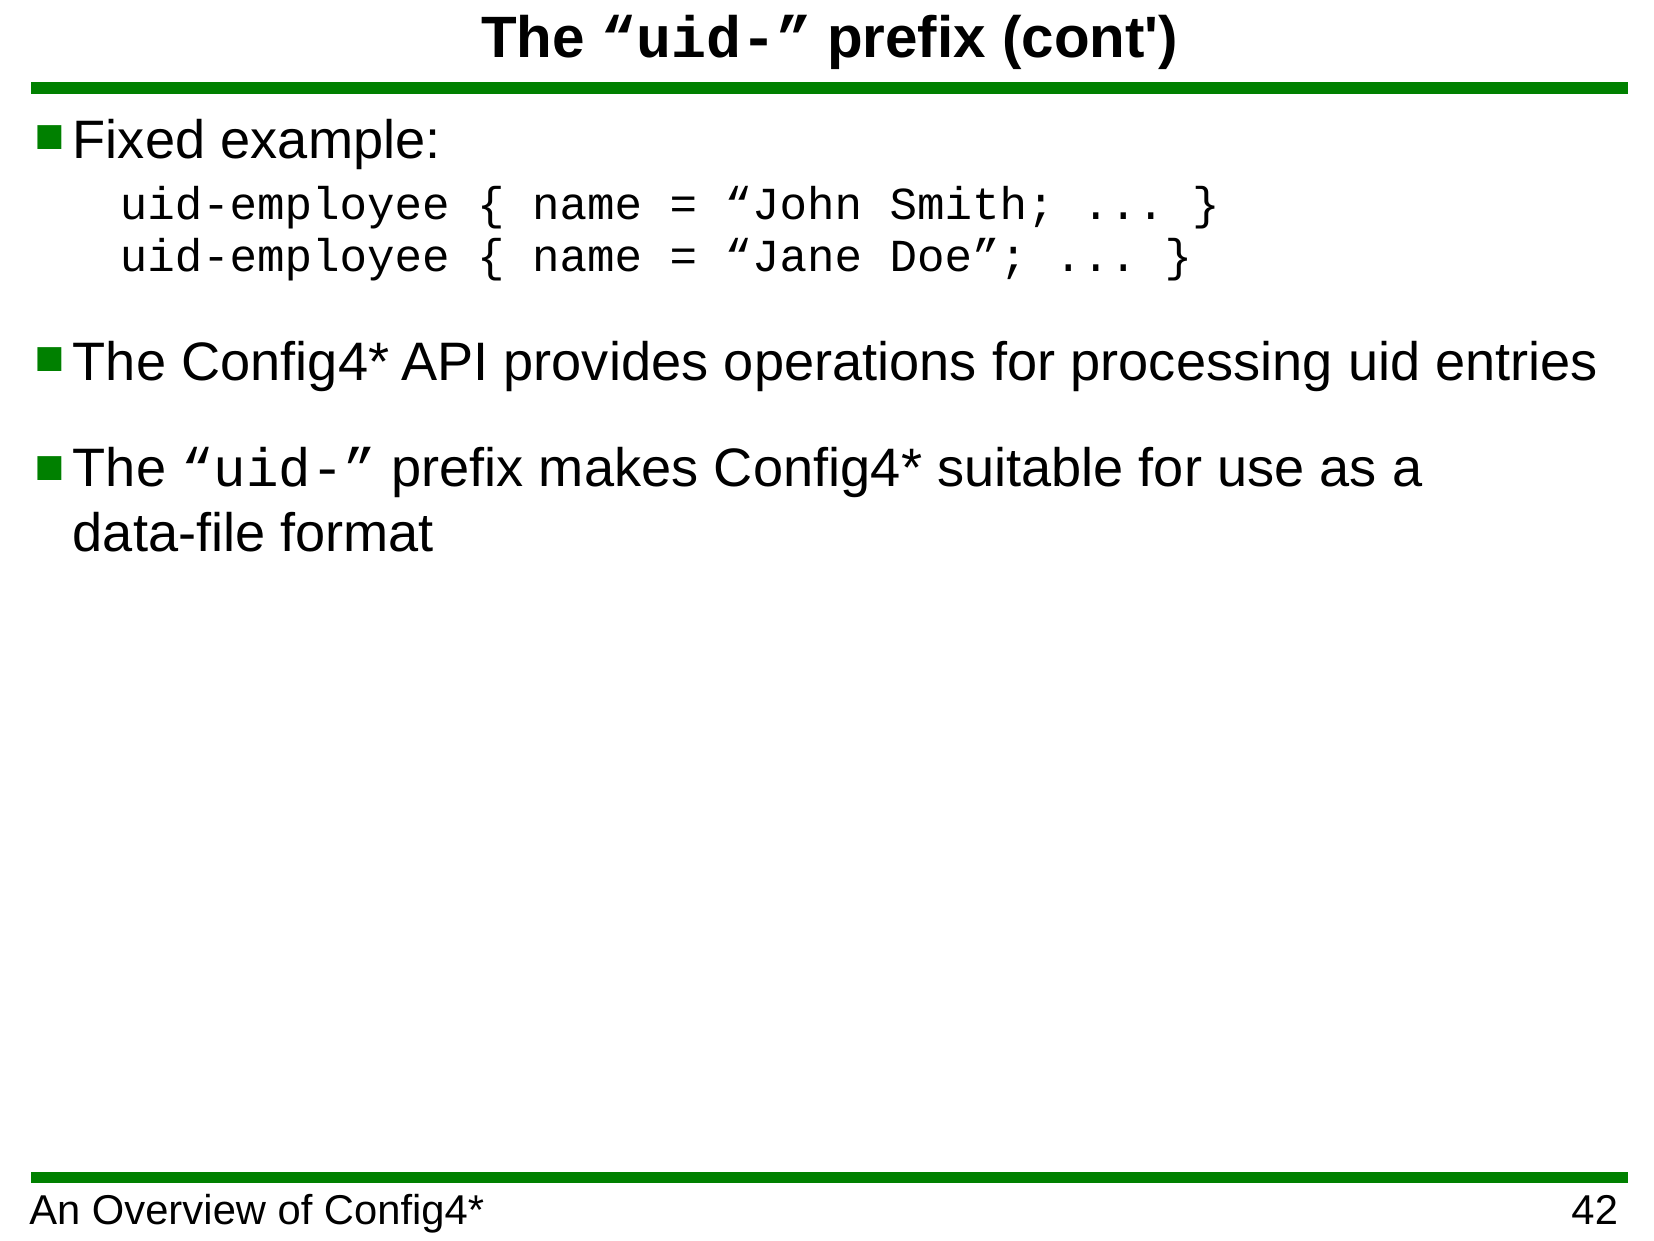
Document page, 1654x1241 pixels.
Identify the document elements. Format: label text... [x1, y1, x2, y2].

title The “uid-” prefix (cont') [31, 4, 1629, 75]
list Fixed example: uid-employee { name = “John Smith; ... } uid-employee { name = “Jane Doe”; ... } The Config4* API provides operations for processing uid entries The “uid-” prefix makes Config4* suitable for use as a data-file format [31, 109, 1629, 1146]
